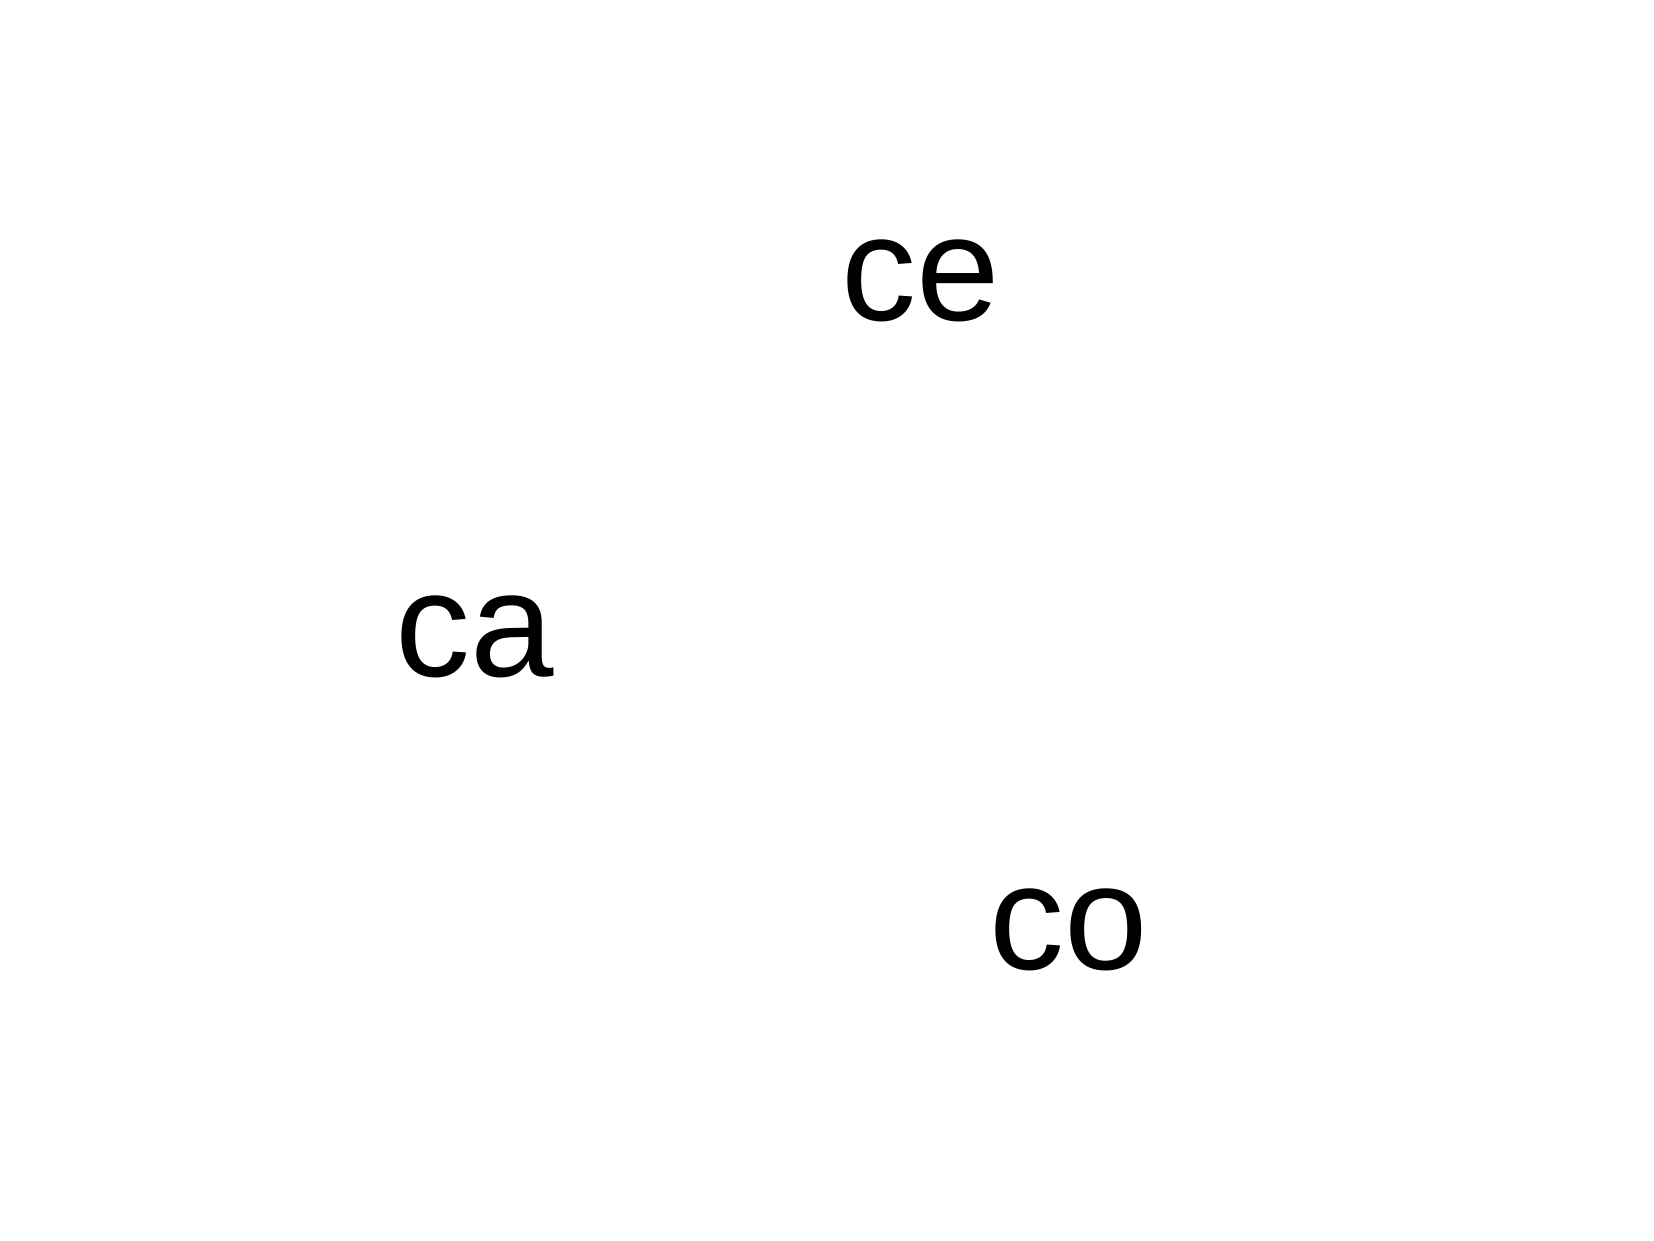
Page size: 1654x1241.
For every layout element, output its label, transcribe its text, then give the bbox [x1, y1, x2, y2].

text_box ce [826, 177, 1211, 360]
text_box ca [380, 533, 1279, 717]
text_box co [974, 826, 1300, 1010]
